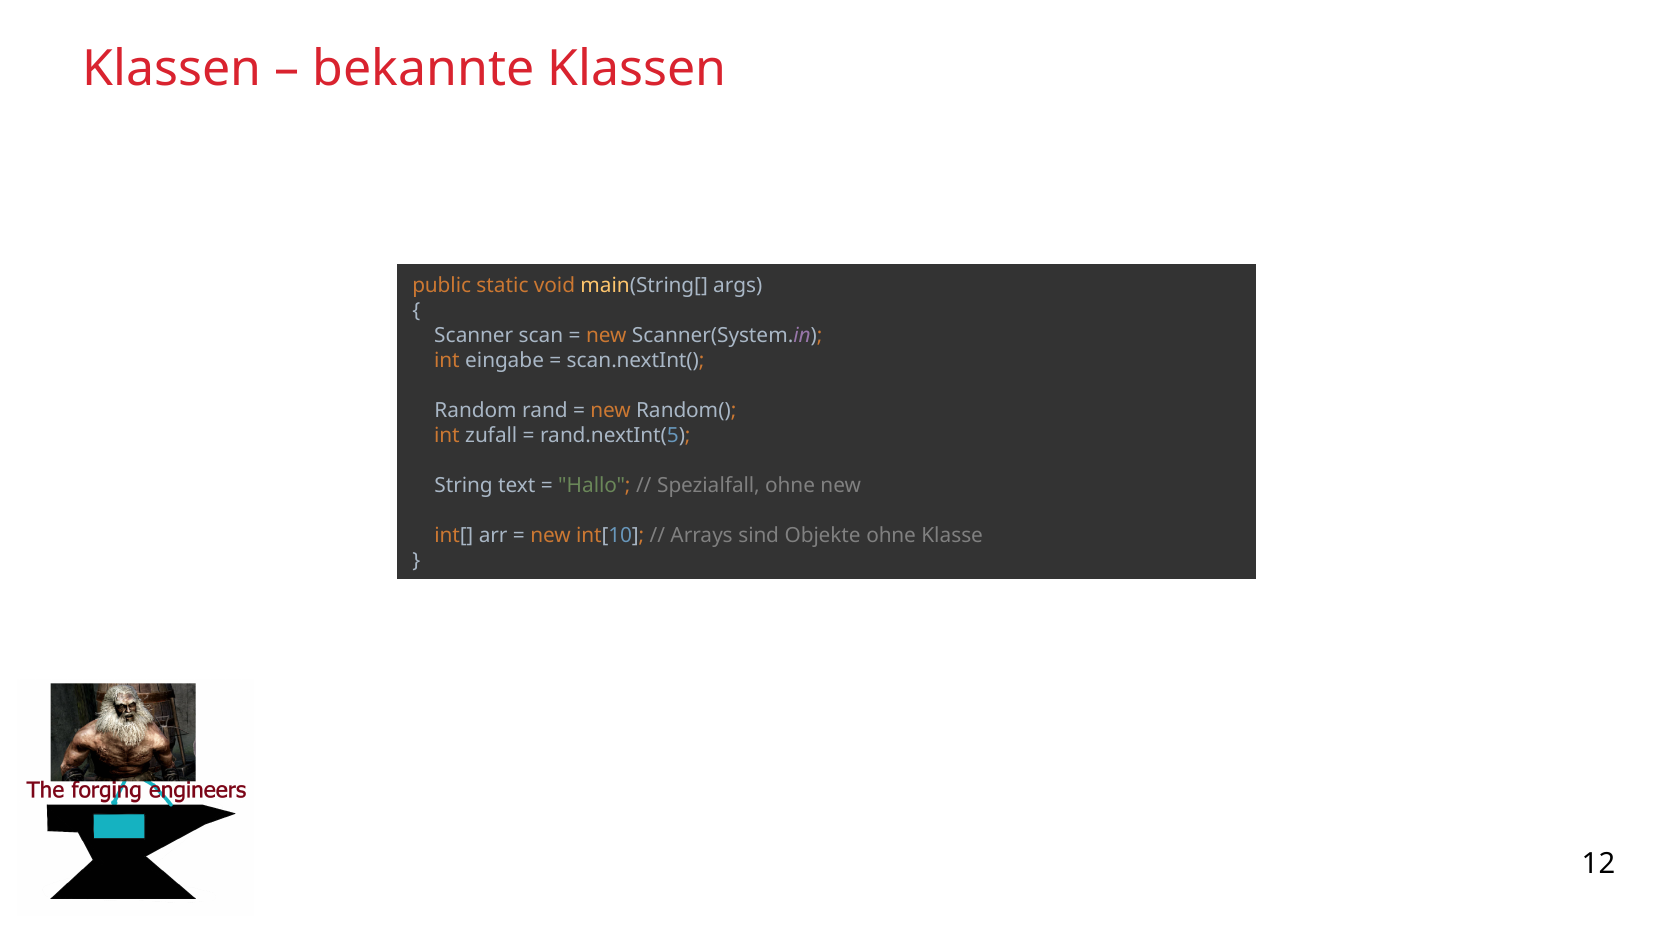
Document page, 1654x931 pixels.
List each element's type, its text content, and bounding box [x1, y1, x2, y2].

picture [17, 679, 254, 916]
title Klassen – bekannte Klassen [82, 37, 1571, 95]
text_box public static void main(String[] args) { Scanner scan = new Scanner(System.in); int eingabe = scan.nextInt(); Random rand = new Random(); int zufall = rand.nextInt(5); String text = "Hallo"; // Spezialfall, ohne new int[] arr = new int[10]; // Arrays sind Objekte ohne Klasse } [397, 264, 1256, 579]
